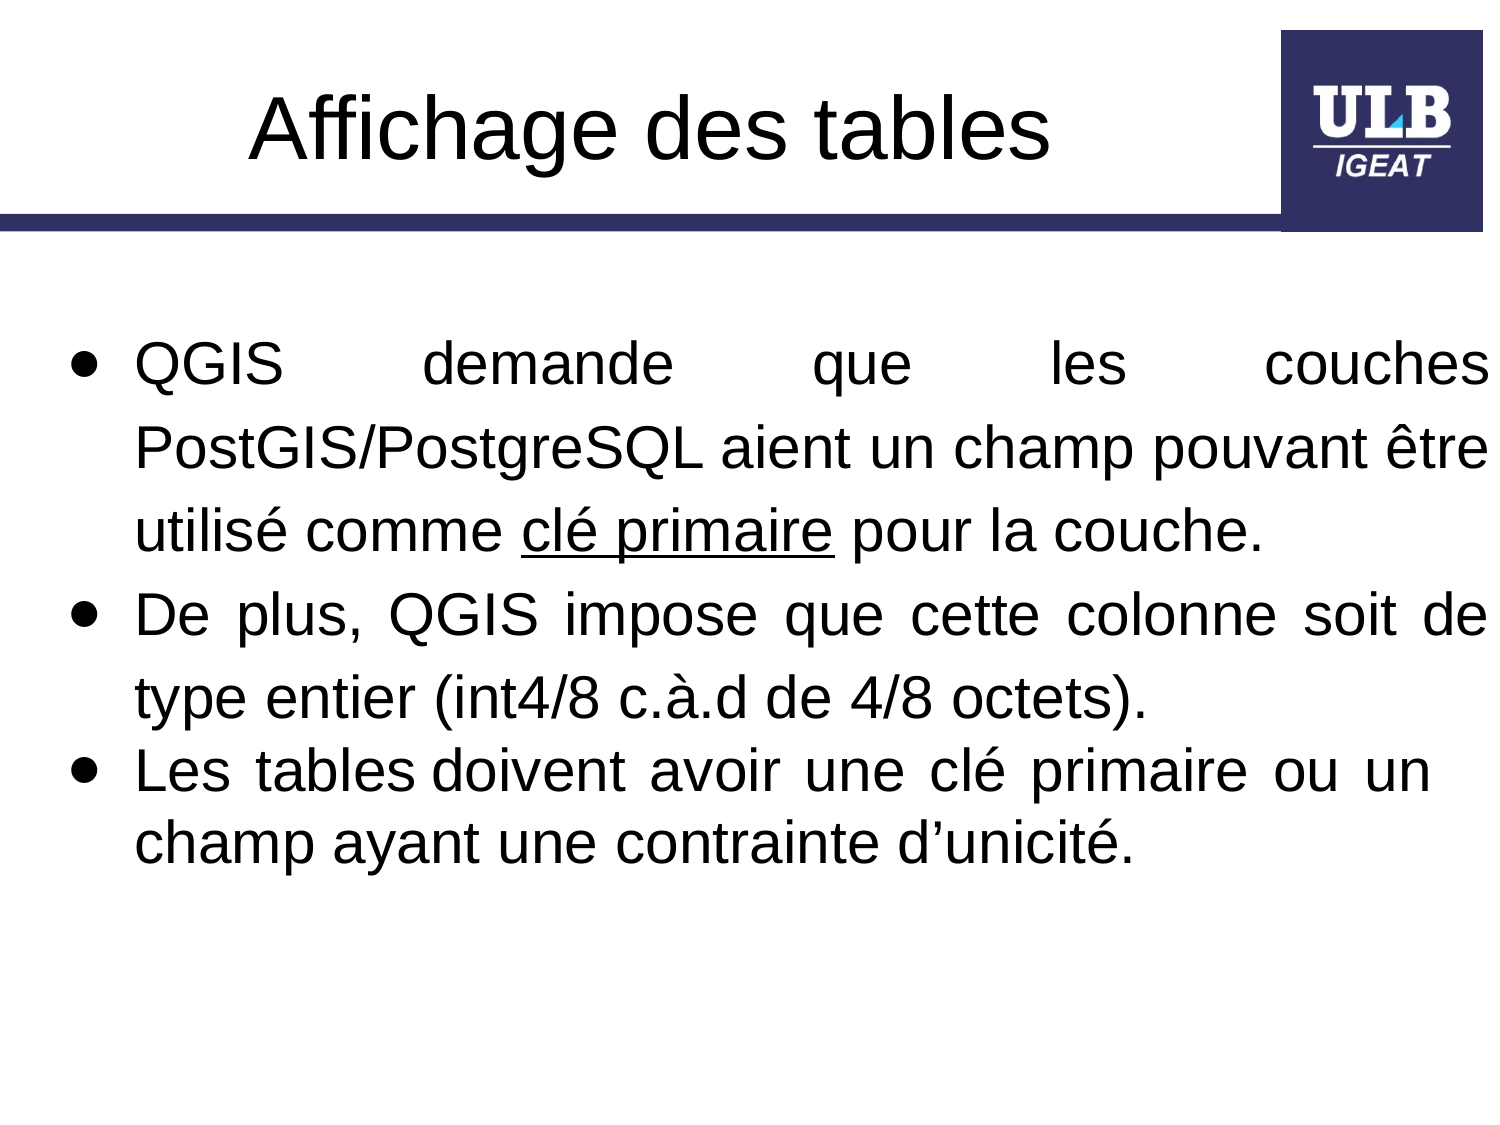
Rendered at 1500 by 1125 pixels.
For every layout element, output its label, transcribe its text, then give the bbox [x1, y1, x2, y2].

list QGIS demande que les couches PostGIS/PostgreSQL aient un champ pouvant être utilisé comme clé primaire pour la couche. De plus, QGIS impose que cette colonne soit de type entier (int4/8 c.à.d de 4/8 octets). Les tables doivent avoir une clé primaire ou un champ ayant une contrainte d’unicité. [59, 263, 1492, 1113]
title Affichage des tables [11, 15, 1290, 233]
picture [1290, 30, 1483, 232]
